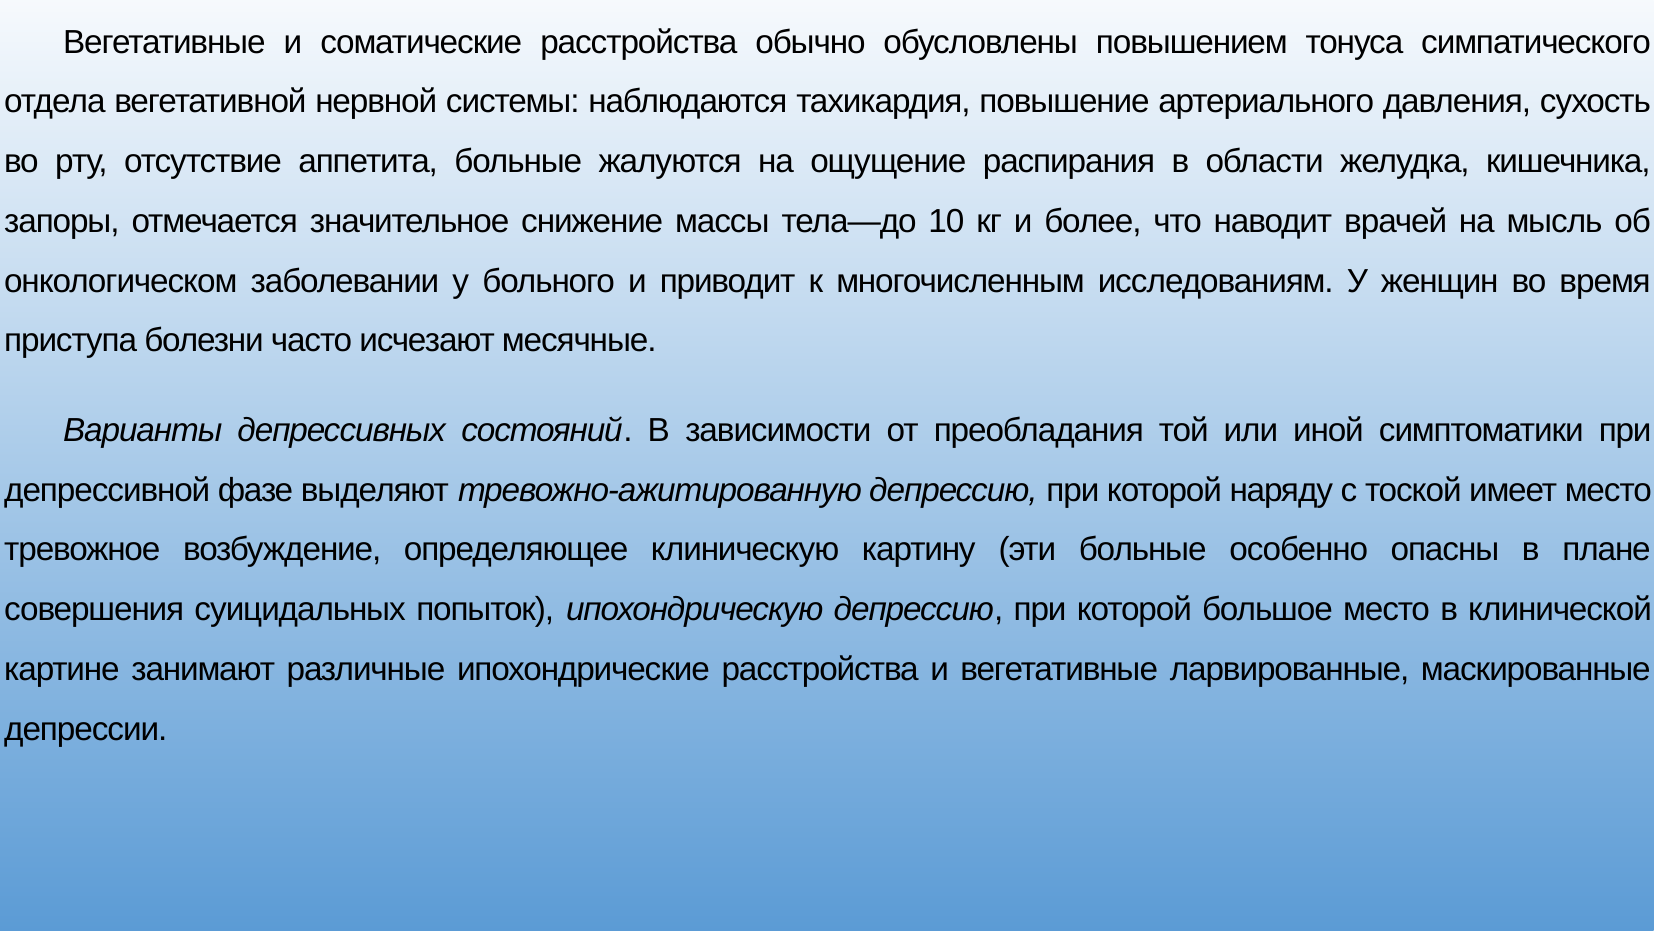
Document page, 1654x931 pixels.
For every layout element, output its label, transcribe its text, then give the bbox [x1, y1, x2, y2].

list Вегетативные и соматические расстройства обычно обусловлены повышением тонуса симпатического отдела вегетативной нервной системы: наблюдаются тахикардия, повышение артериального давления, сухость во рту, отсутствие аппетита, больные жалуются на ощущение распирания в области желудка, кишечника, запоры, отмечается значительное снижение массы тела—до 10 кг и более, что наводит врачей на мысль об онкологическом заболевании у больного и приводит к многочисленным исследованиям. У женщин во время приступа болезни часто исчезают месячные. Варианты депрессивных состояний. В зависимости от преобладания той или иной симптоматики при депрессивной фазе выделяют тревожно-ажитированную депрессию, при которой наряду с тоской имеет место тревожное возбуждение, определяющее клиническую картину (эти больные особенно опасны в плане совершения суицидальных попыток), ипохондрическую депрессию, при которой большое место в клинической картине занимают различные ипохондрические расстройства и вегетативные ларвированные, маскированные депрессии. [0, 0, 1654, 931]
